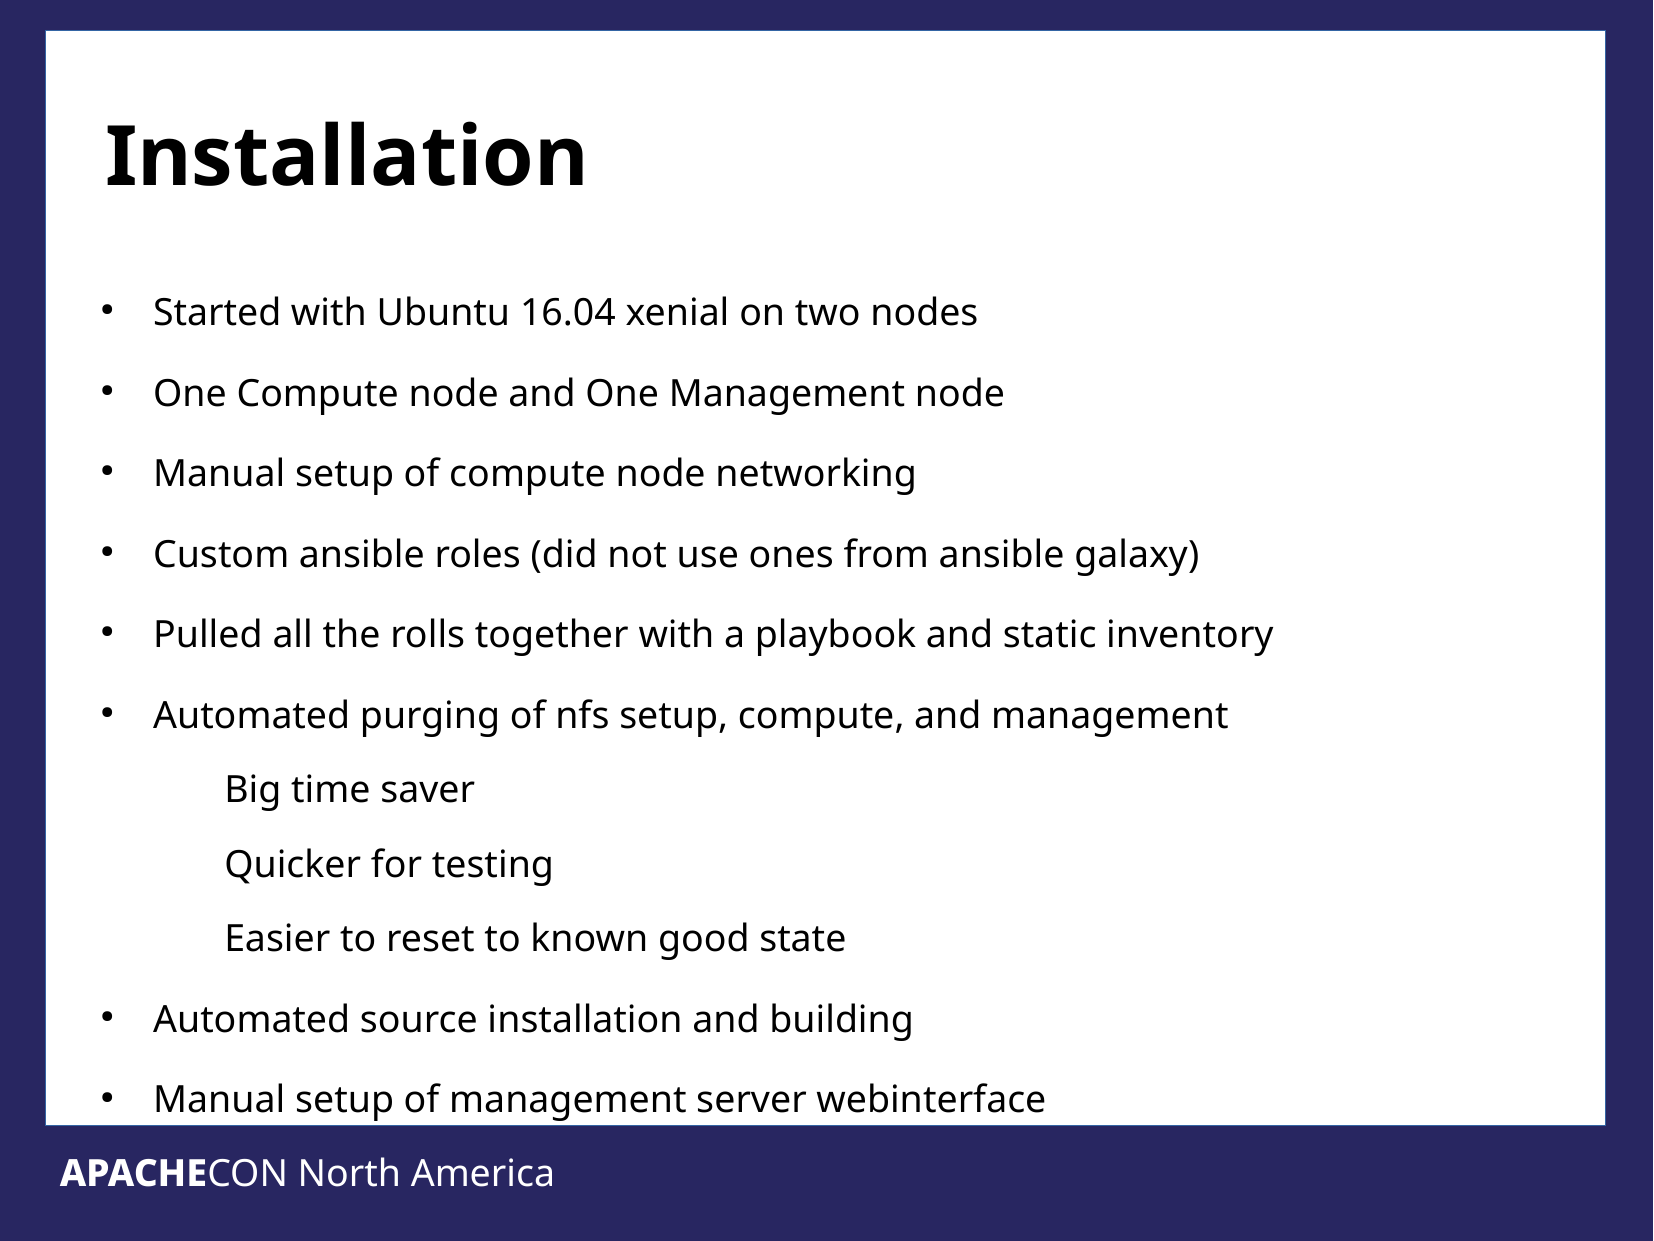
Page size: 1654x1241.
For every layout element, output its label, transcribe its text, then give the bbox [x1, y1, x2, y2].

list Started with Ubuntu 16.04 xenial on two nodes One Compute node and One Management node Manual setup of compute node networking Custom ansible roles (did not use ones from ansible galaxy) Pulled all the rolls together with a playbook and static inventory Automated purging of nfs setup, compute, and management Big time saver Quicker for testing Easier to reset to known good state Automated source installation and building Manual setup of management server webinterface [82, 285, 1571, 1006]
title Installation [105, 49, 1546, 257]
